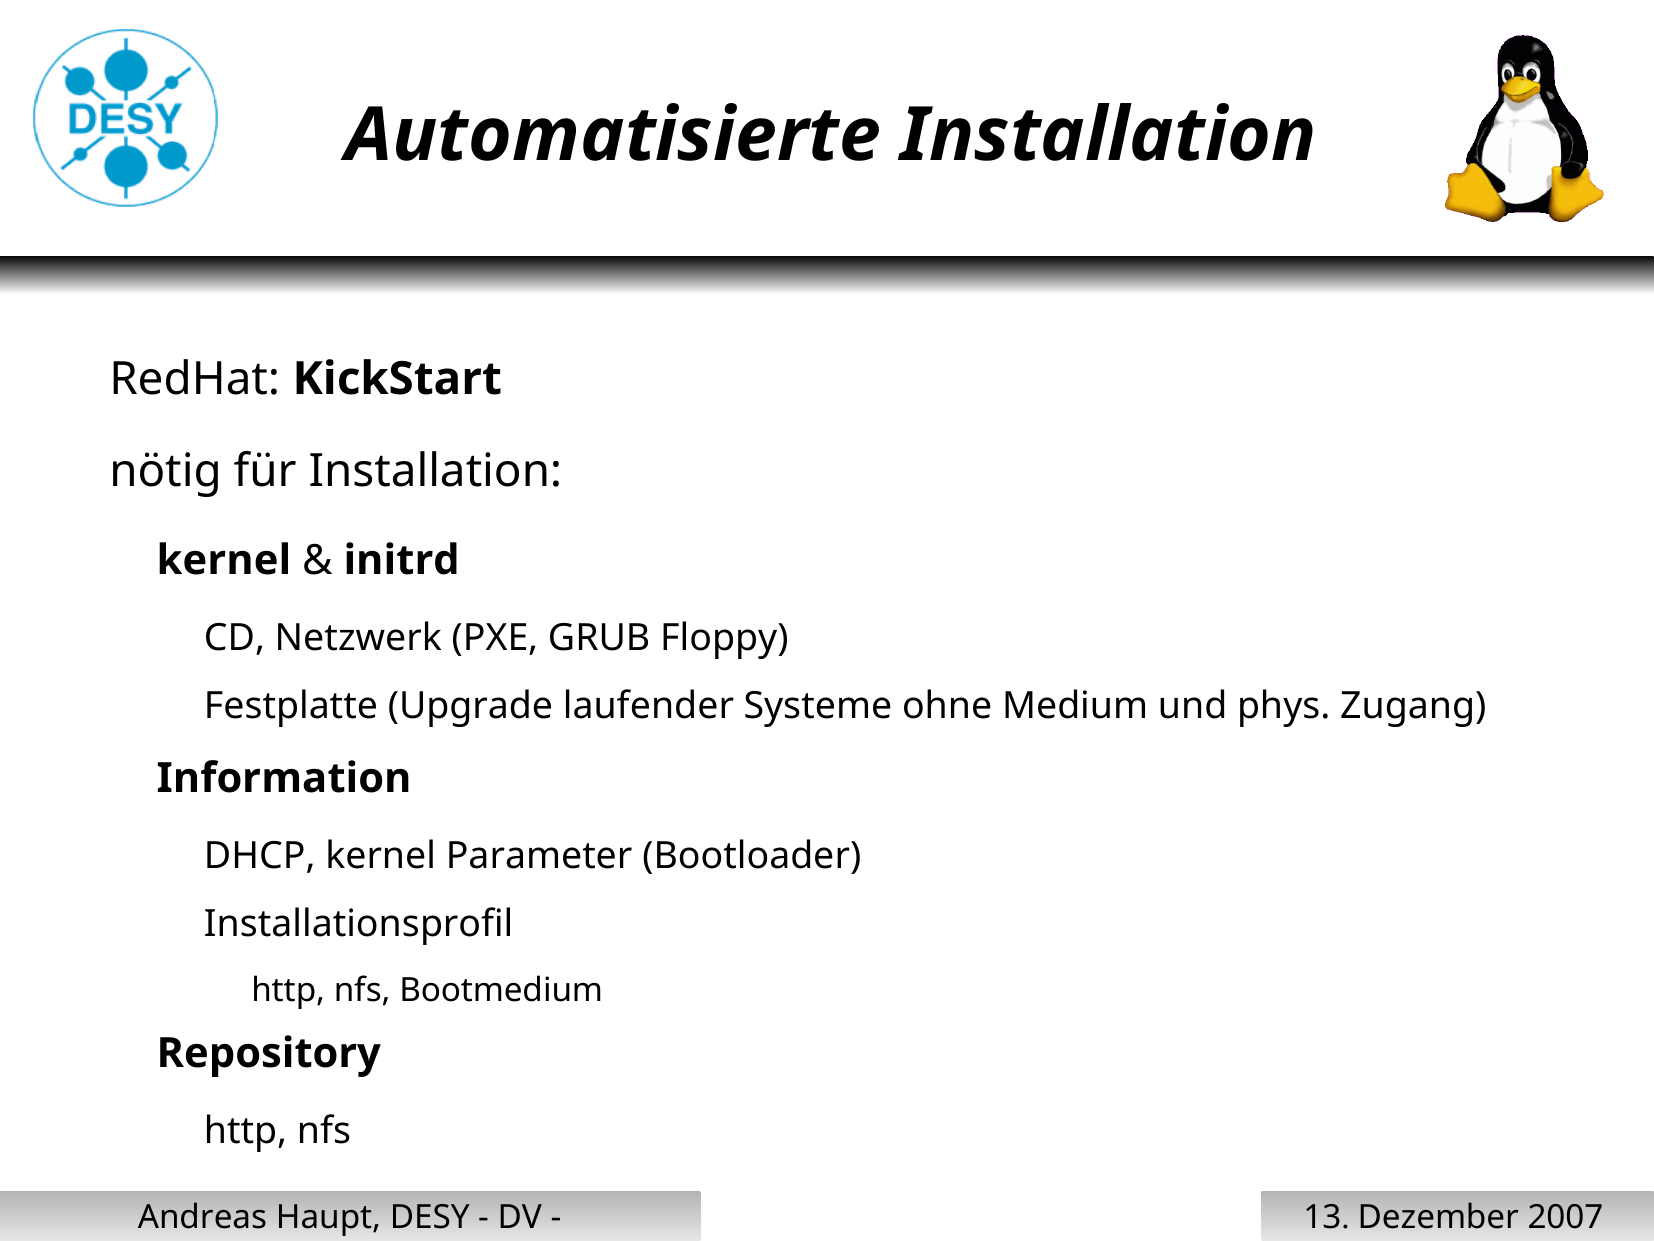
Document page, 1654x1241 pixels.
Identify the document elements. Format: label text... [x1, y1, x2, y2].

picture [1429, 12, 1637, 238]
title Automatisierte Installation [250, 12, 1413, 251]
list RedHat: KickStart nötig für Installation: kernel & initrd CD, Netzwerk (PXE, GRUB Floppy) Festplatte (Upgrade laufender Systeme ohne Medium und phys. Zugang) Information DHCP, kernel Parameter (Bootloader) Installationsprofil http, nfs, Bootmedium Repository http, nfs [97, 345, 1654, 1169]
picture [33, 29, 218, 207]
